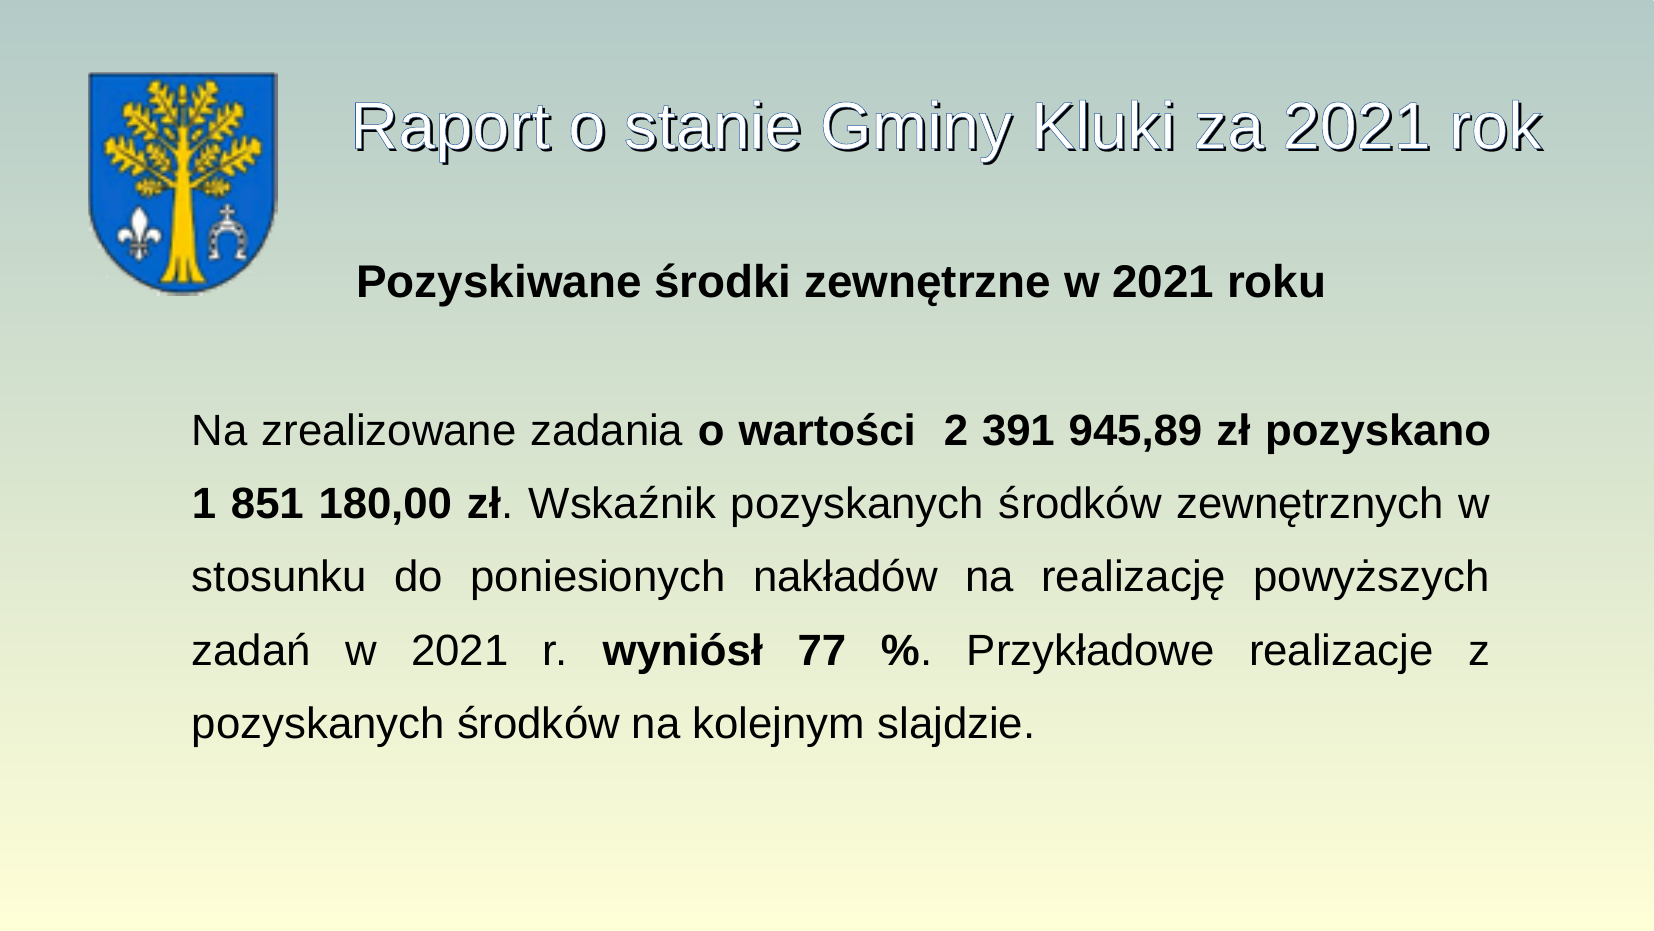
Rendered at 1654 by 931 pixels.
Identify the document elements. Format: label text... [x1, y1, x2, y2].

picture [88, 72, 278, 296]
title Raport o stanie Gminy Kluki za 2021 rok [278, 73, 1654, 178]
text_box Pozyskiwane środki zewnętrzne w 2021 roku Na zrealizowane zadania o wartości 2 391 945,89 zł pozyskano 1 851 180,00 zł. Wskaźnik pozyskanych środków zewnętrznych w stosunku do poniesionych nakładów na realizację powyższych zadań w 2021 r. wyniósł 77 %. Przykładowe realizacje z pozyskanych środków na kolejnym slajdzie. [177, 295, 1506, 709]
